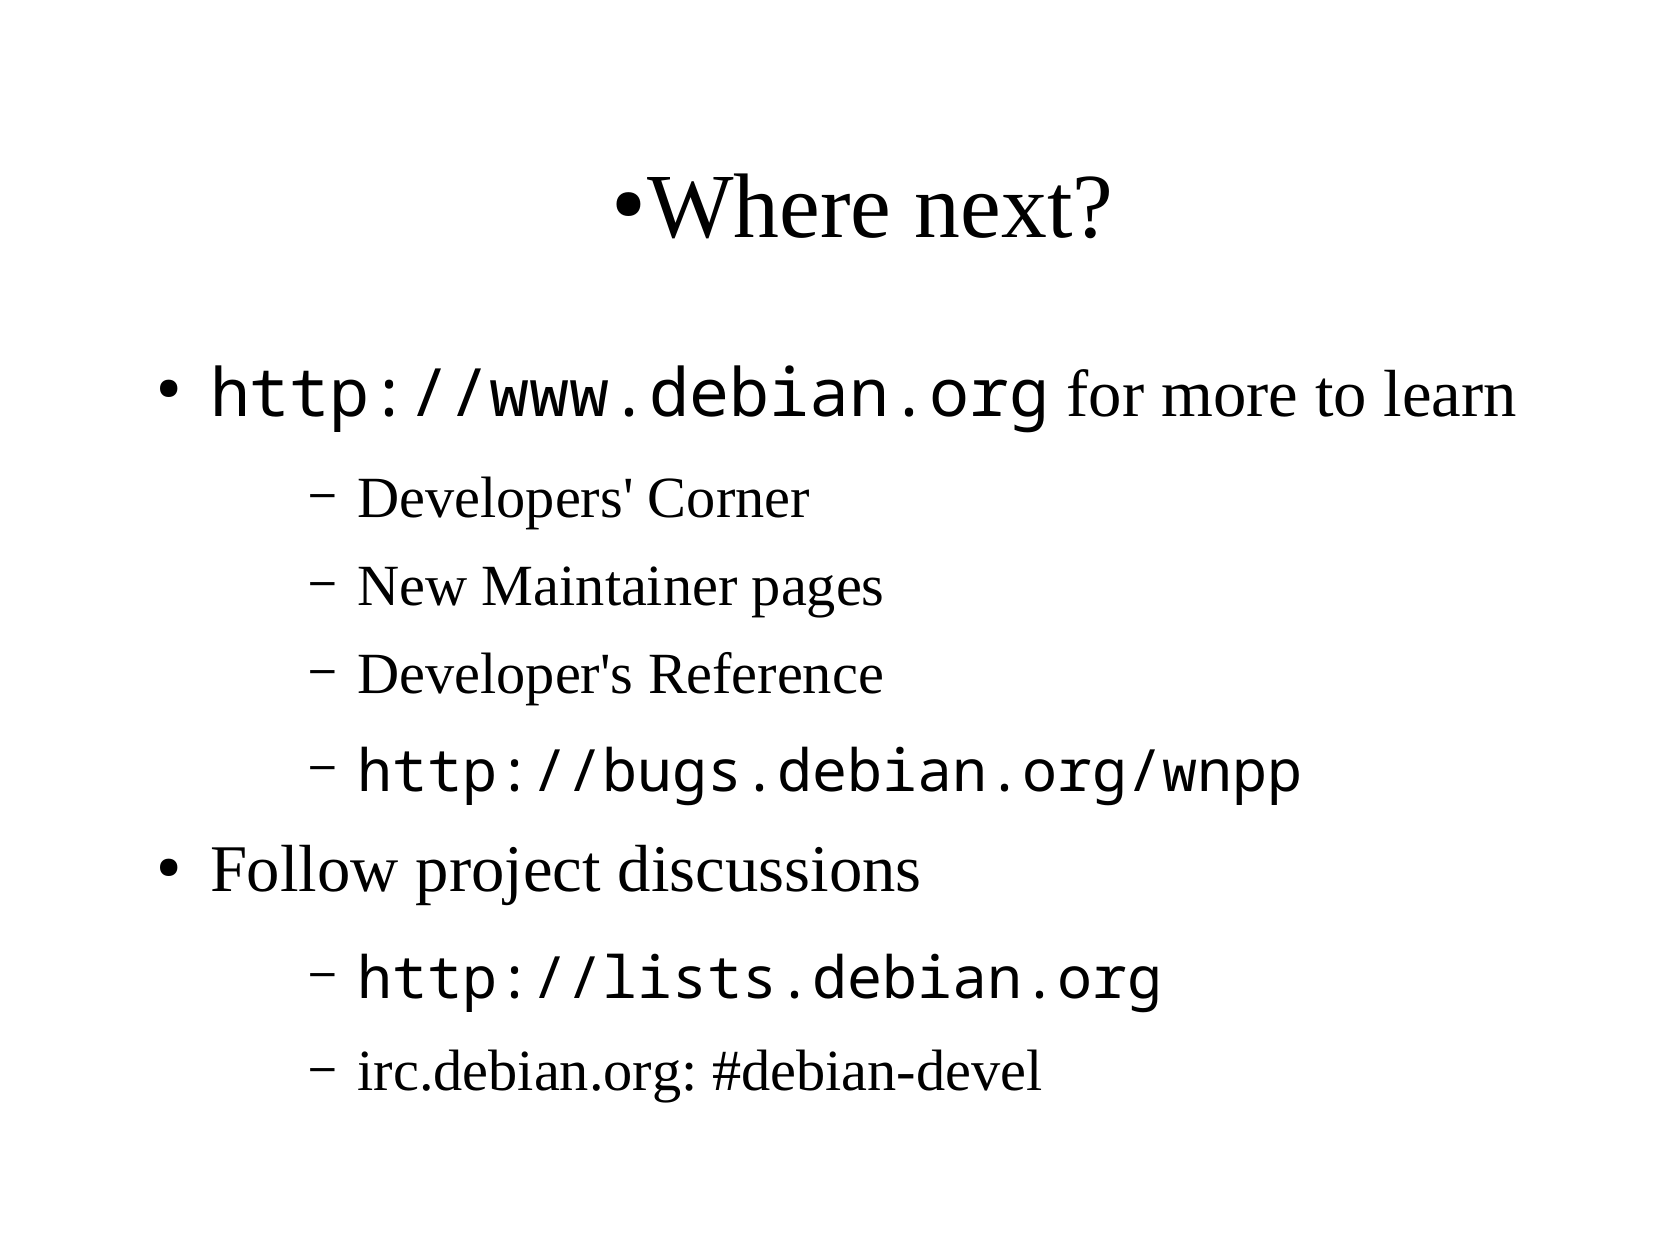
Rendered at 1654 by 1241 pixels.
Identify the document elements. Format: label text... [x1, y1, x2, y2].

list http://www.debian.org for more to learn Developers' Corner New Maintainer pages Developer's Reference http://bugs.debian.org/wnpp Follow project discussions http://lists.debian.org irc.debian.org: #debian-devel [121, 344, 1534, 1188]
title Where next? [121, 102, 1534, 311]
